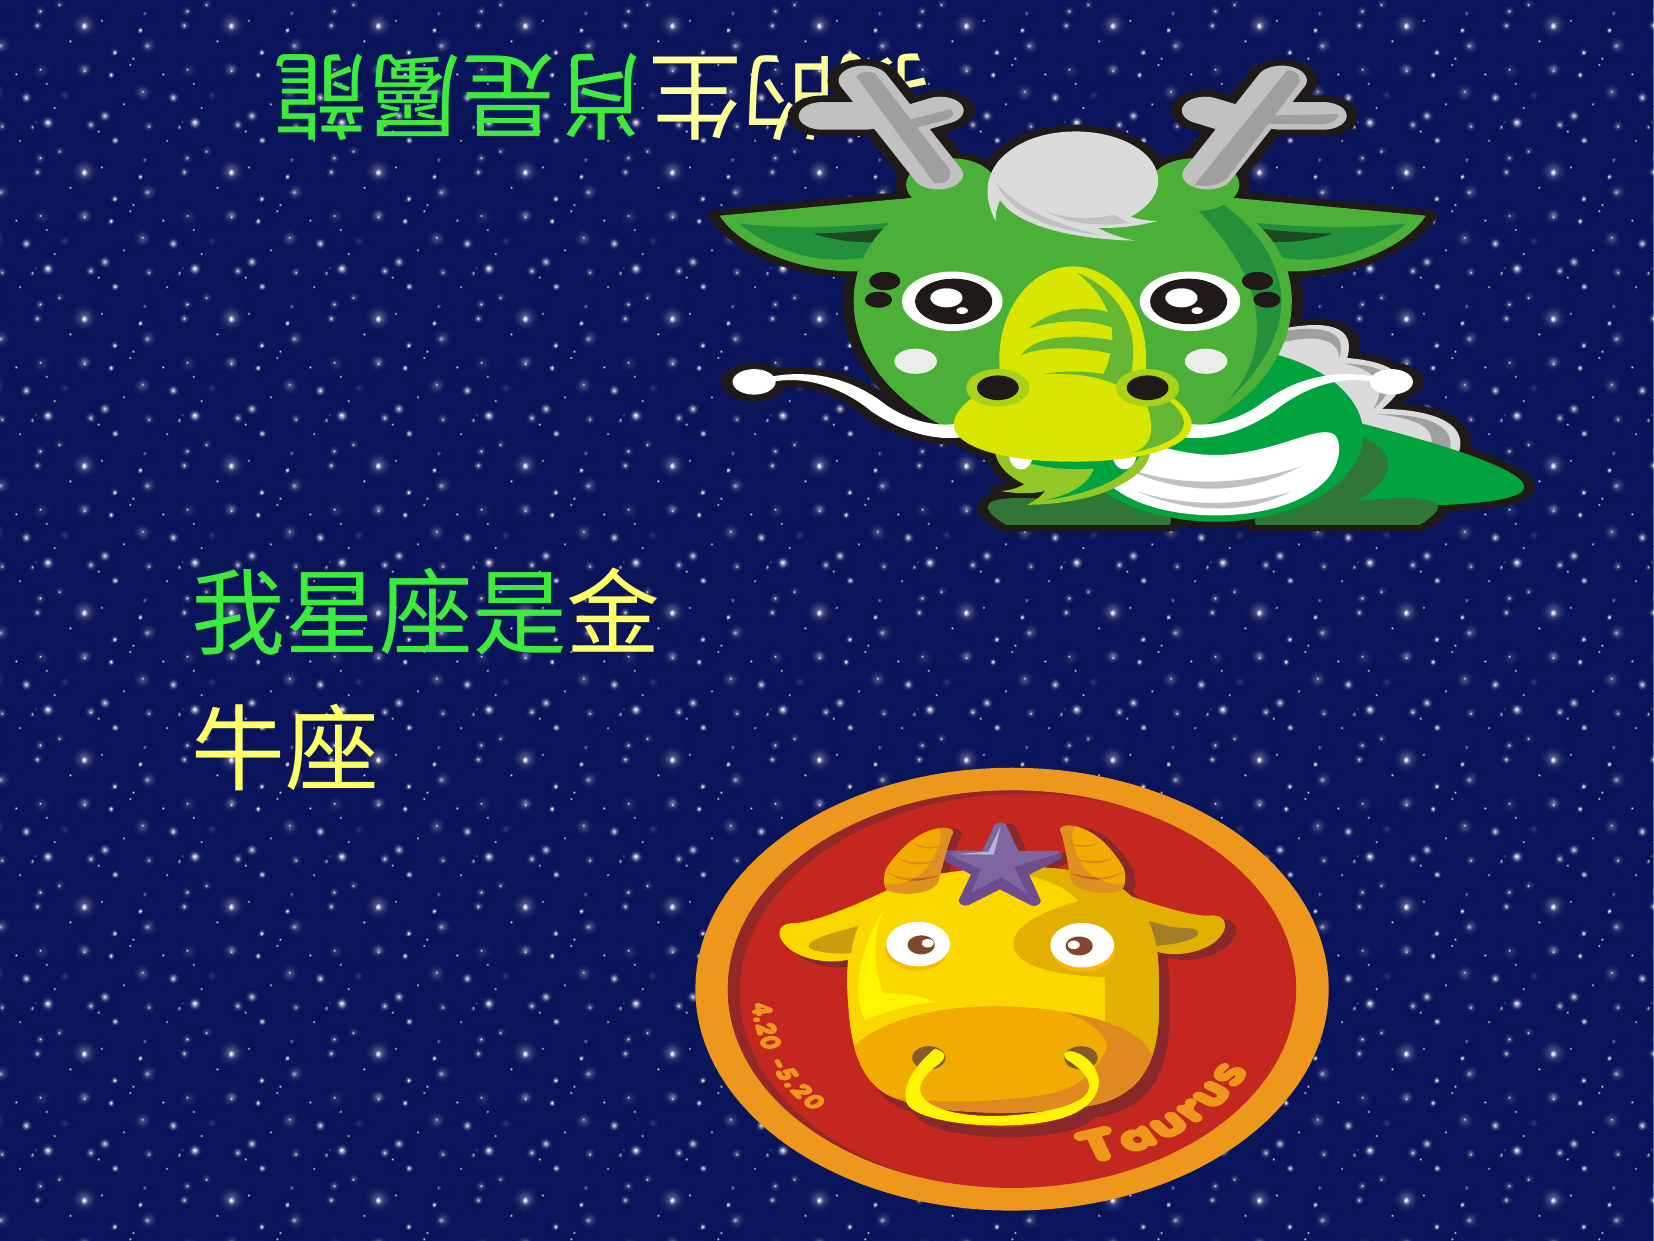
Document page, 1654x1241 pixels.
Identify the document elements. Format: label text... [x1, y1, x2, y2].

picture [0, 0, 1654, 1241]
text_box 我的生肖是屬龍 [88, 49, 945, 178]
text_box 我星座是金牛座 [177, 531, 768, 772]
